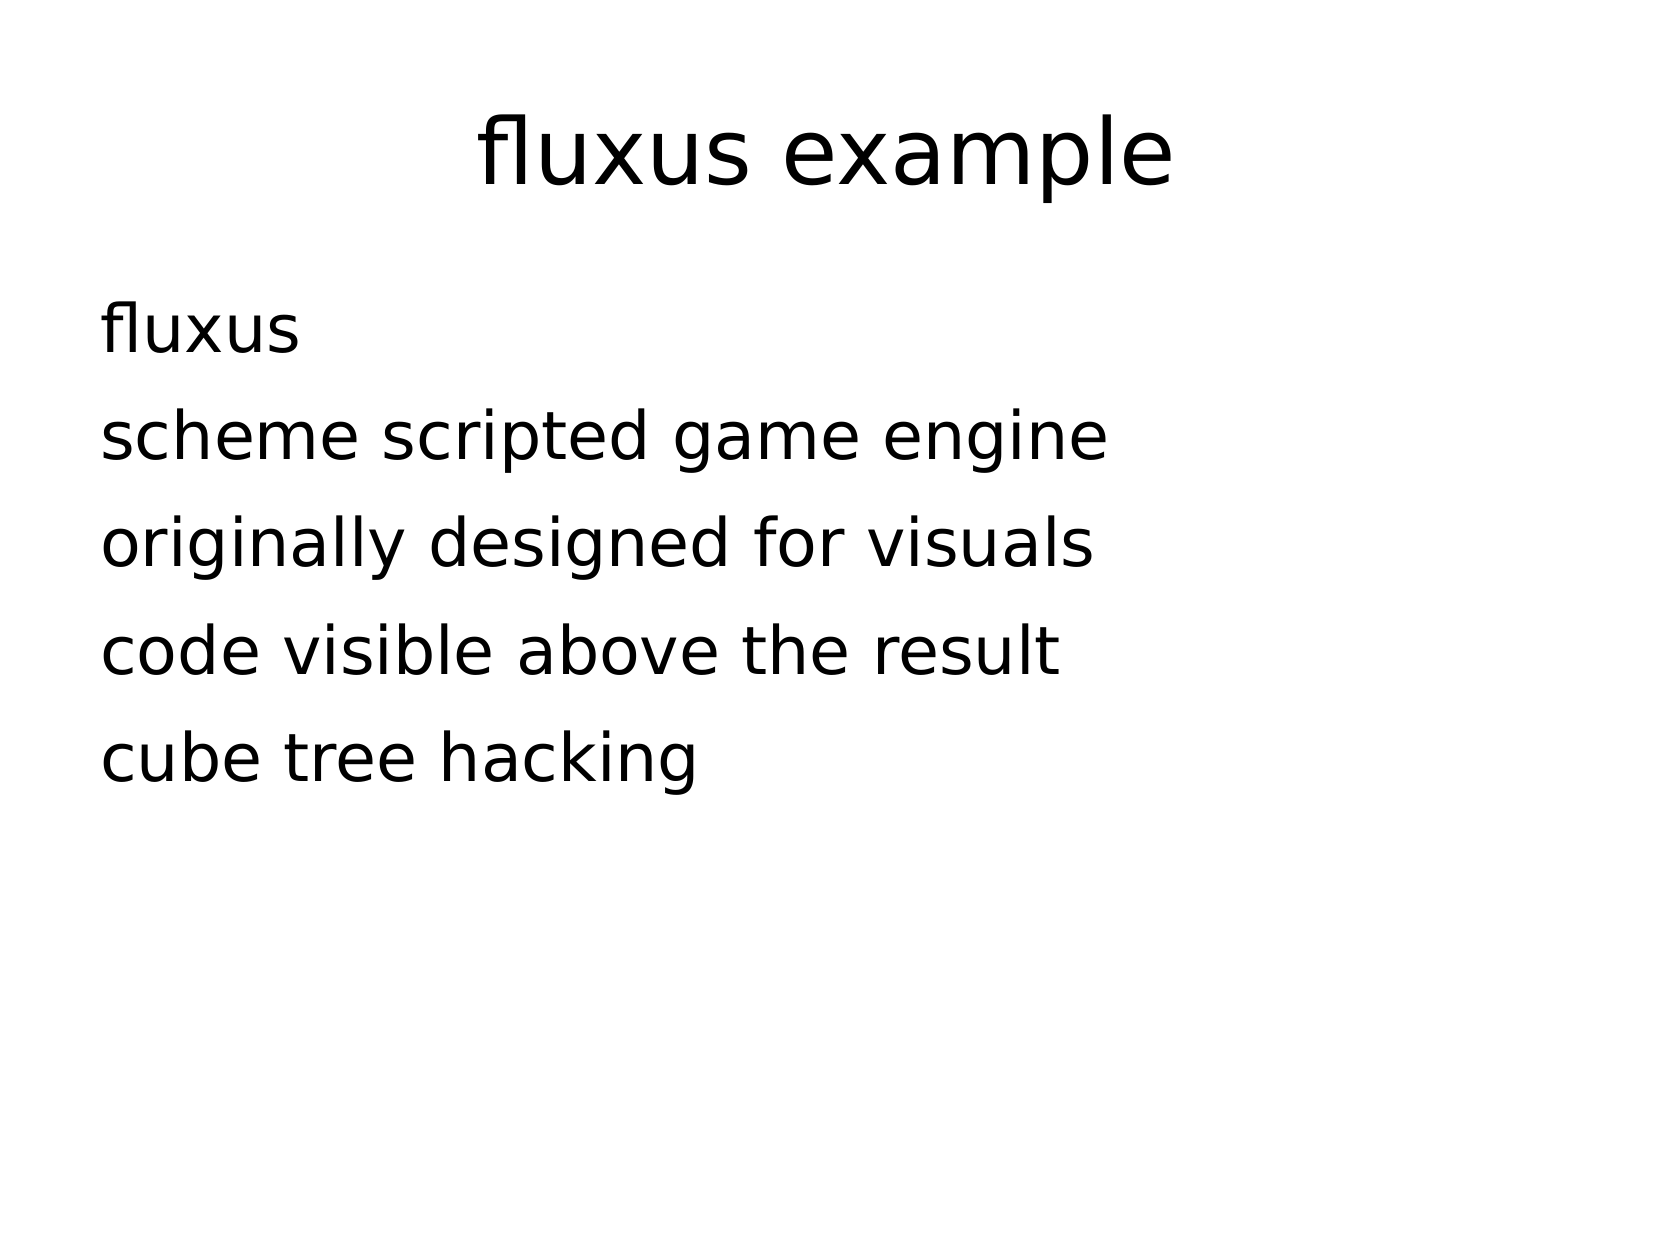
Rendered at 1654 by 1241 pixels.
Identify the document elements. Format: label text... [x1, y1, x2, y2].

title fluxus example [82, 56, 1571, 250]
list fluxus scheme scripted game engine originally designed for visuals code visible above the result cube tree hacking [82, 290, 1571, 1094]
